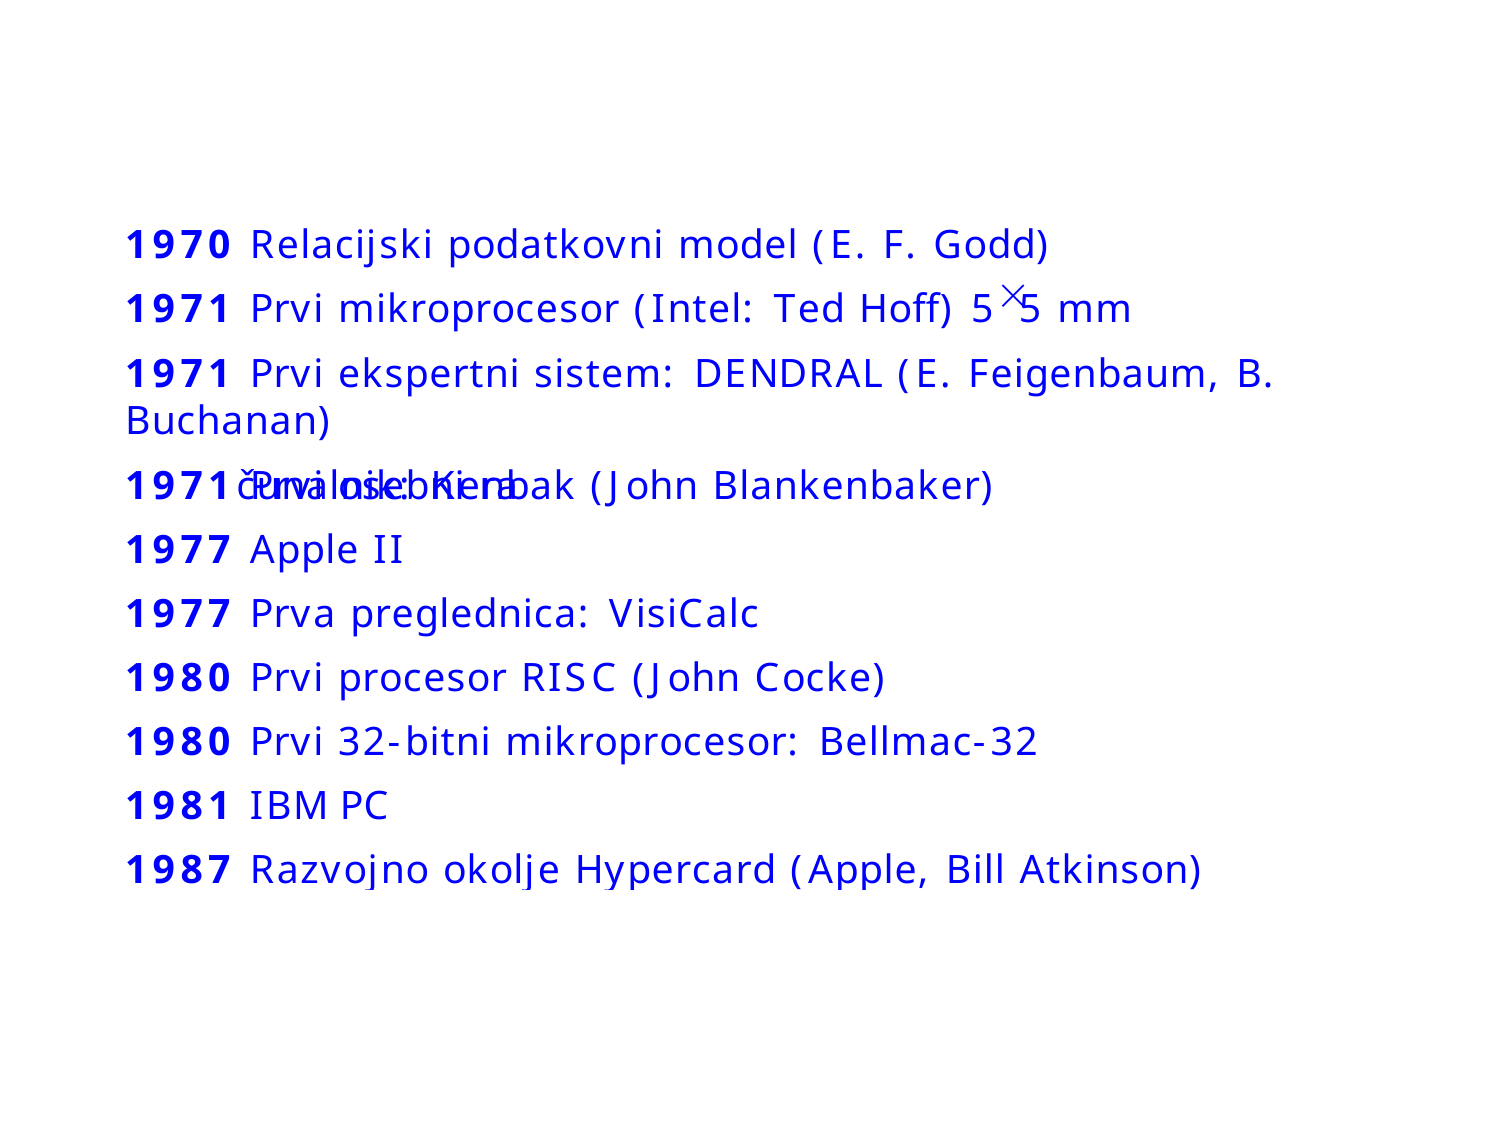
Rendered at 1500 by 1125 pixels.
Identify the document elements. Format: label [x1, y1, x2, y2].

picture [125, 200, 1438, 890]
